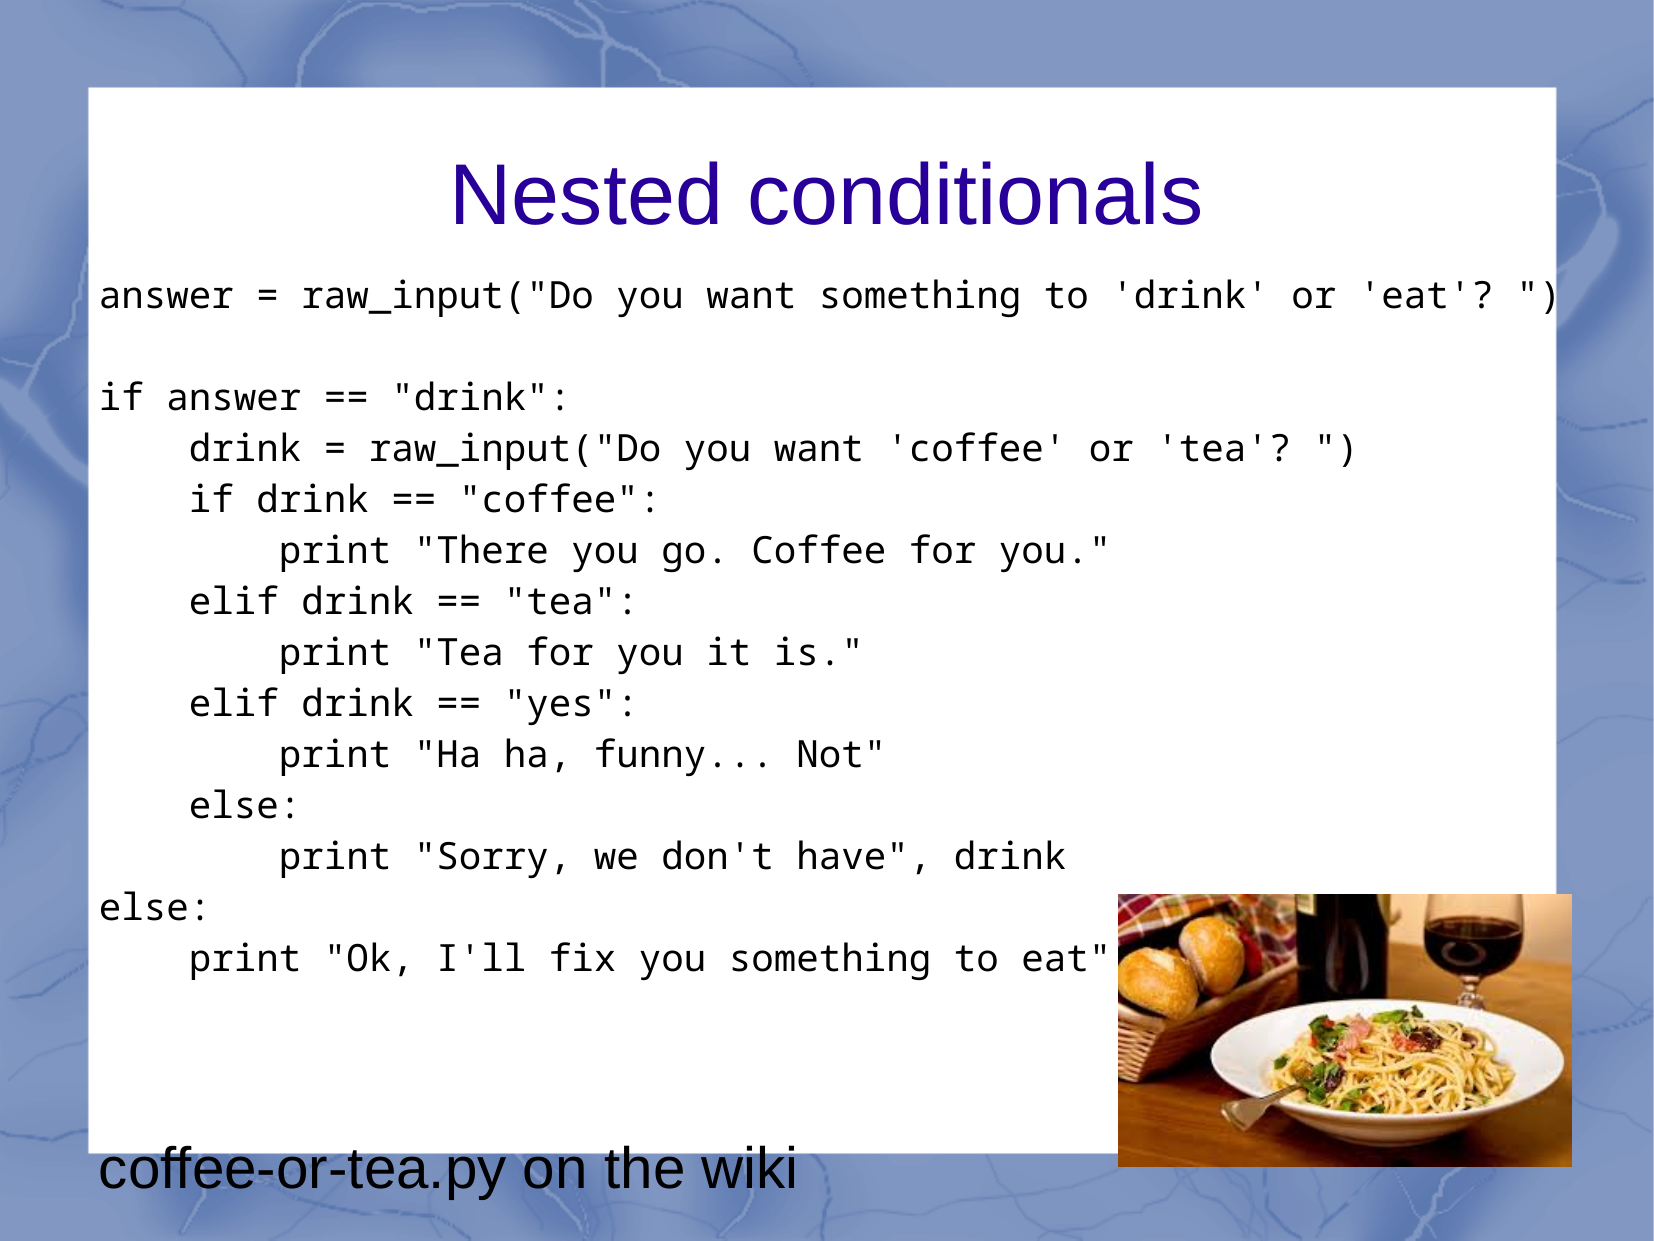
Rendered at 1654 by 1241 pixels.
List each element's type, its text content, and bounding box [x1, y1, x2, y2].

picture [0, 0, 1654, 1241]
title Nested conditionals [118, 90, 1536, 260]
text_box answer = raw_input("Do you want something to 'drink' or 'eat'? ") if answer == "drink": drink = raw_input("Do you want 'coffee' or 'tea'? ") if drink == "coffee": print "There you go. Coffee for you." elif drink == "tea": print "Tea for you it is." elif drink == "yes": print "Ha ha, funny... Not" else: print "Sorry, we don't have", drink else: print "Ok, I'll fix you something to eat" coffee-or-tea.py on the wiki [84, 260, 1577, 1081]
